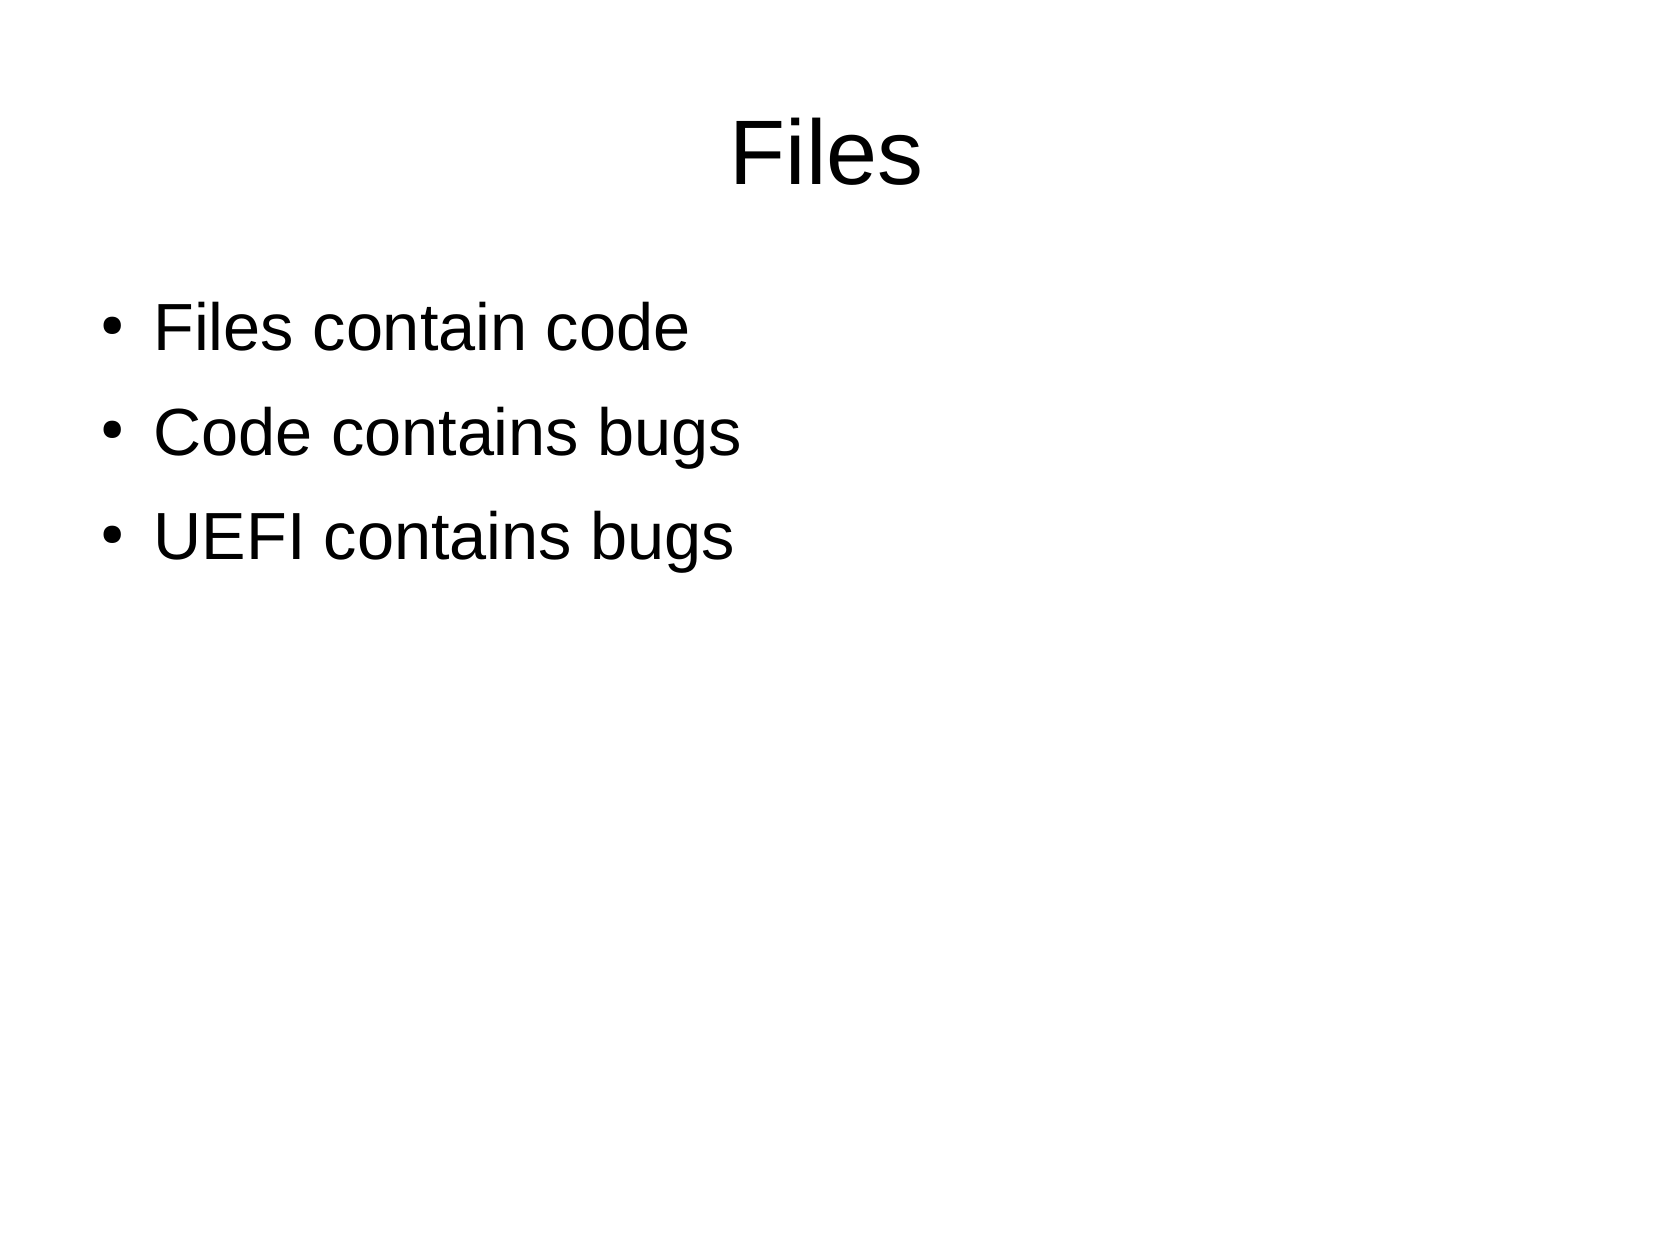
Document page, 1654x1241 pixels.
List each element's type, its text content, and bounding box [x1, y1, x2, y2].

list Files contain code Code contains bugs UEFI contains bugs [82, 290, 1571, 1109]
title Files [82, 49, 1571, 257]
